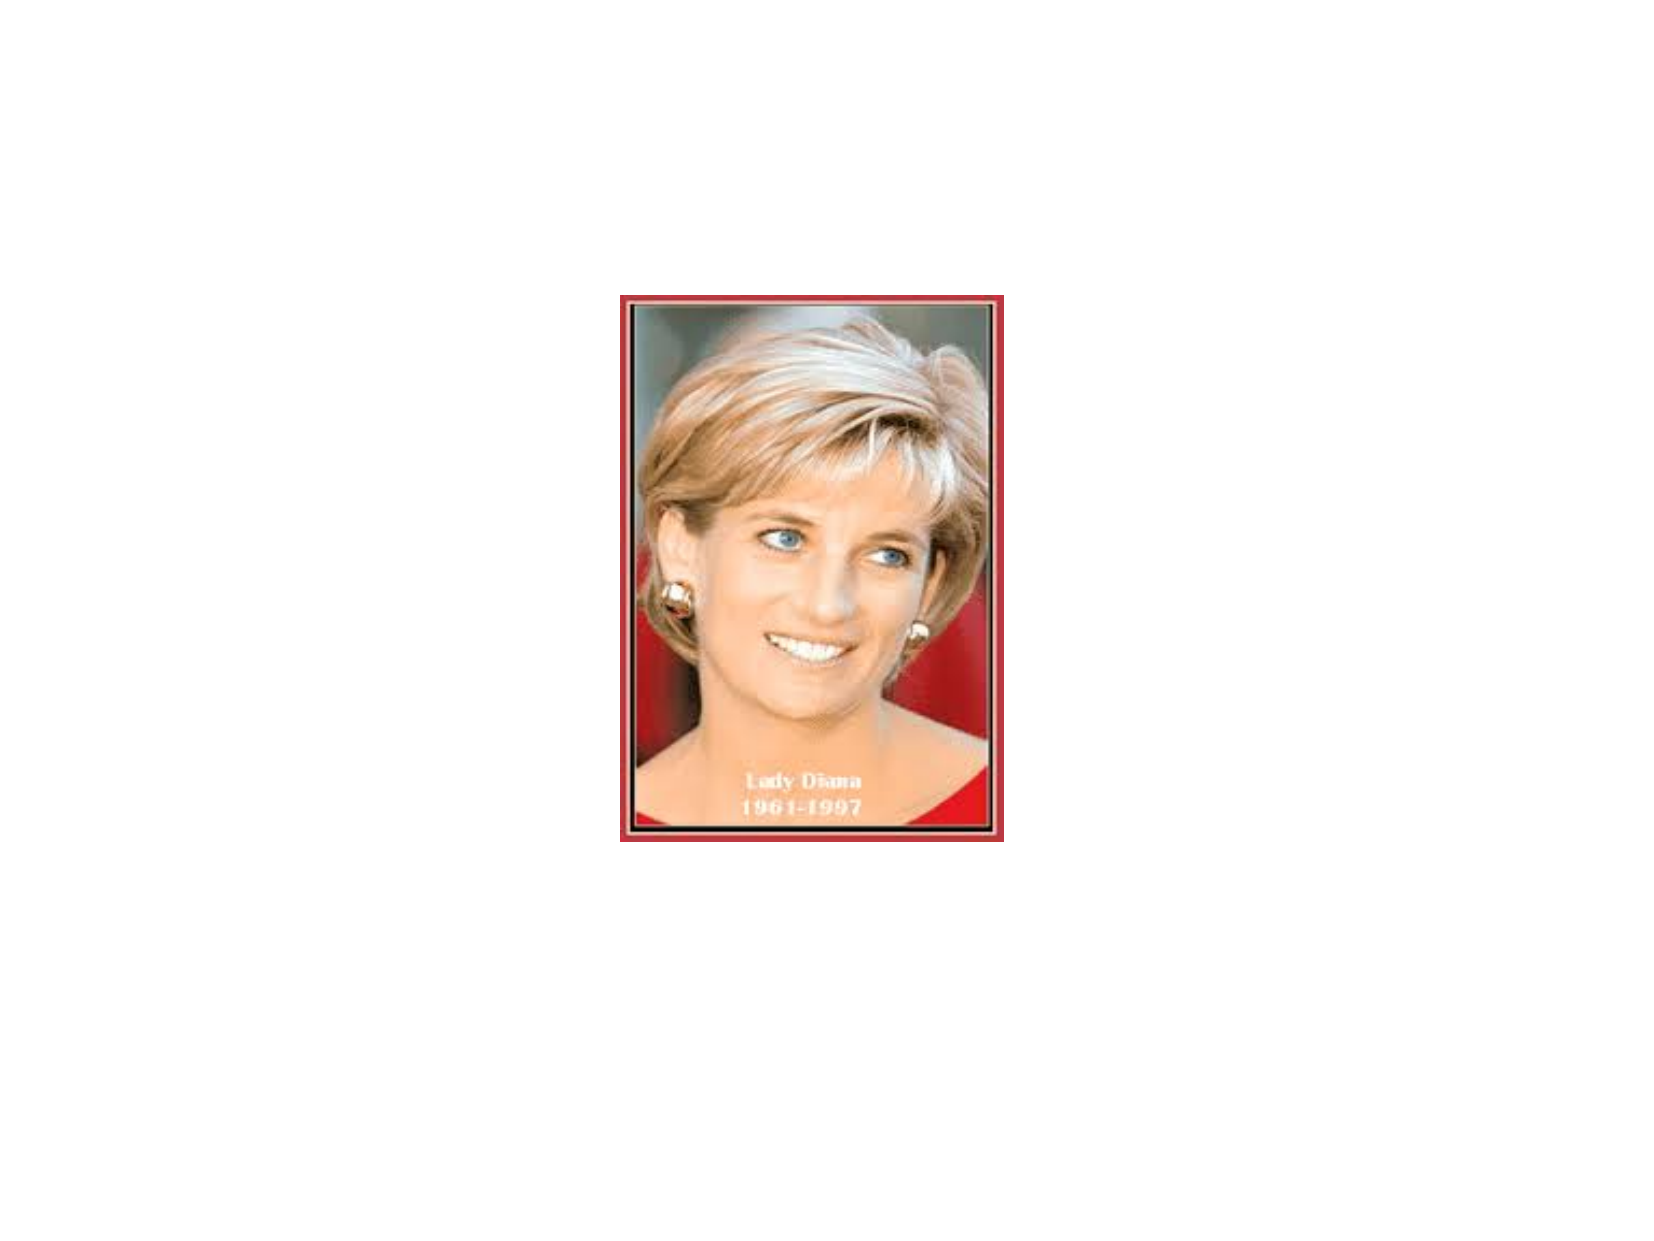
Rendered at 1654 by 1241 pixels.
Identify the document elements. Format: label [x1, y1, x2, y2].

picture [620, 295, 1004, 842]
